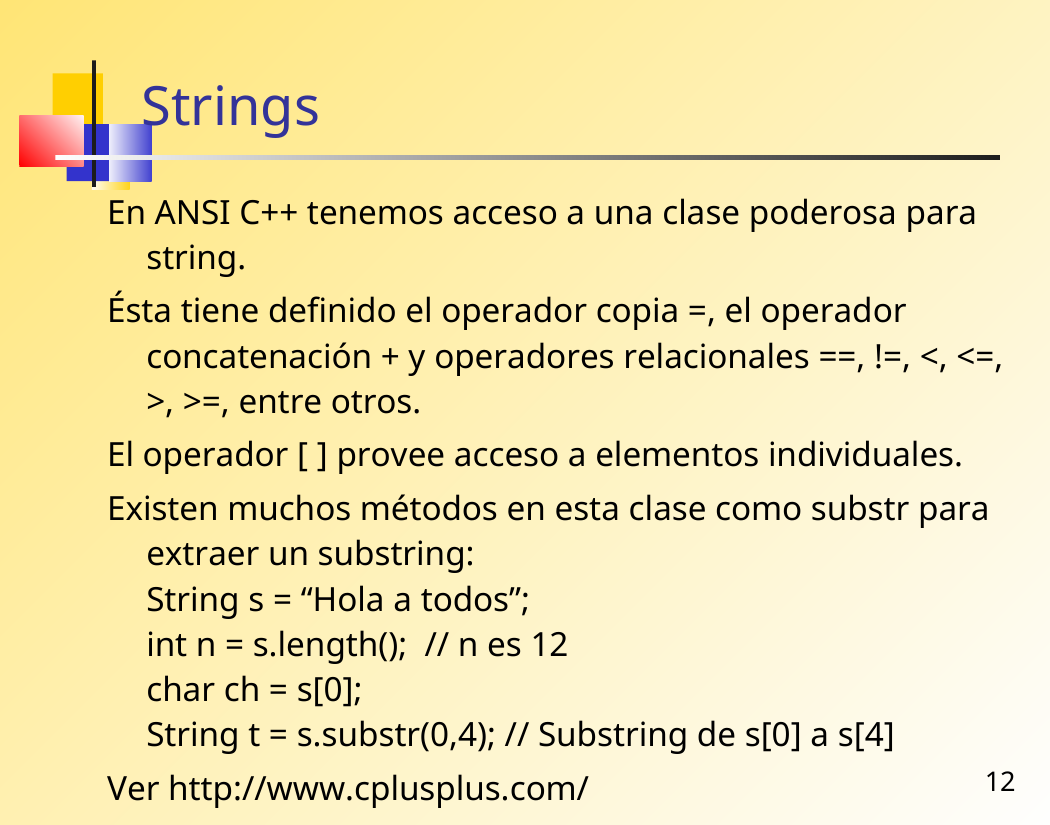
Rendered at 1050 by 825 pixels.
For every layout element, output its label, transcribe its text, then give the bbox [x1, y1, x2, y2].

title Strings [131, 27, 1026, 148]
list En ANSI C++ tenemos acceso a una clase poderosa para string. Ésta tiene definido el operador copia =, el operador concatenación + y operadores relacionales ==, !=, <, <=, >, >=, entre otros. El operador [ ] provee acceso a elementos individuales. Existen muchos métodos en esta clase como substr para extraer un substring: String s = “Hola a todos”; int n = s.length(); // n es 12 char ch = s[0]; String t = s.substr(0,4); // Substring de s[0] a s[4] Ver http://www.cplusplus.com/ [96, 183, 1024, 748]
